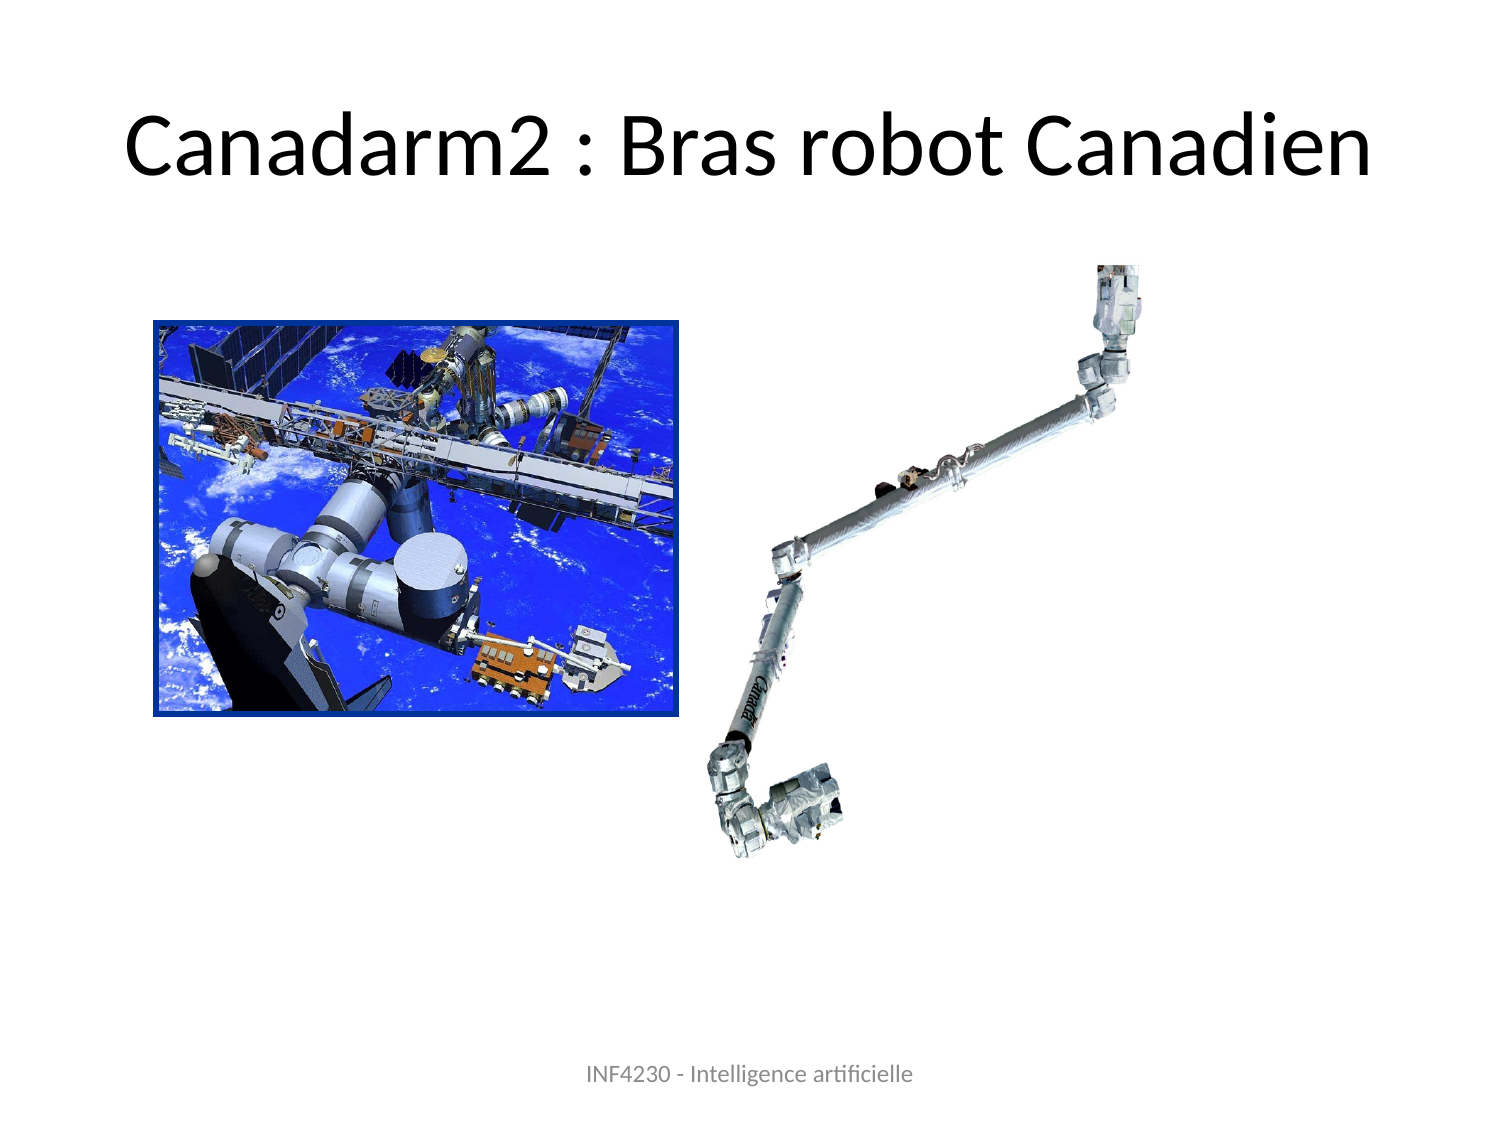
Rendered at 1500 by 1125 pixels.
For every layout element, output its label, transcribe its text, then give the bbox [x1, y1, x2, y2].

footer INF4230 - Intelligence artificielle [512, 1042, 988, 1103]
picture [699, 257, 1146, 864]
picture [159, 326, 673, 712]
title Canadarm2 : Bras robot Canadien [75, 45, 1425, 233]
